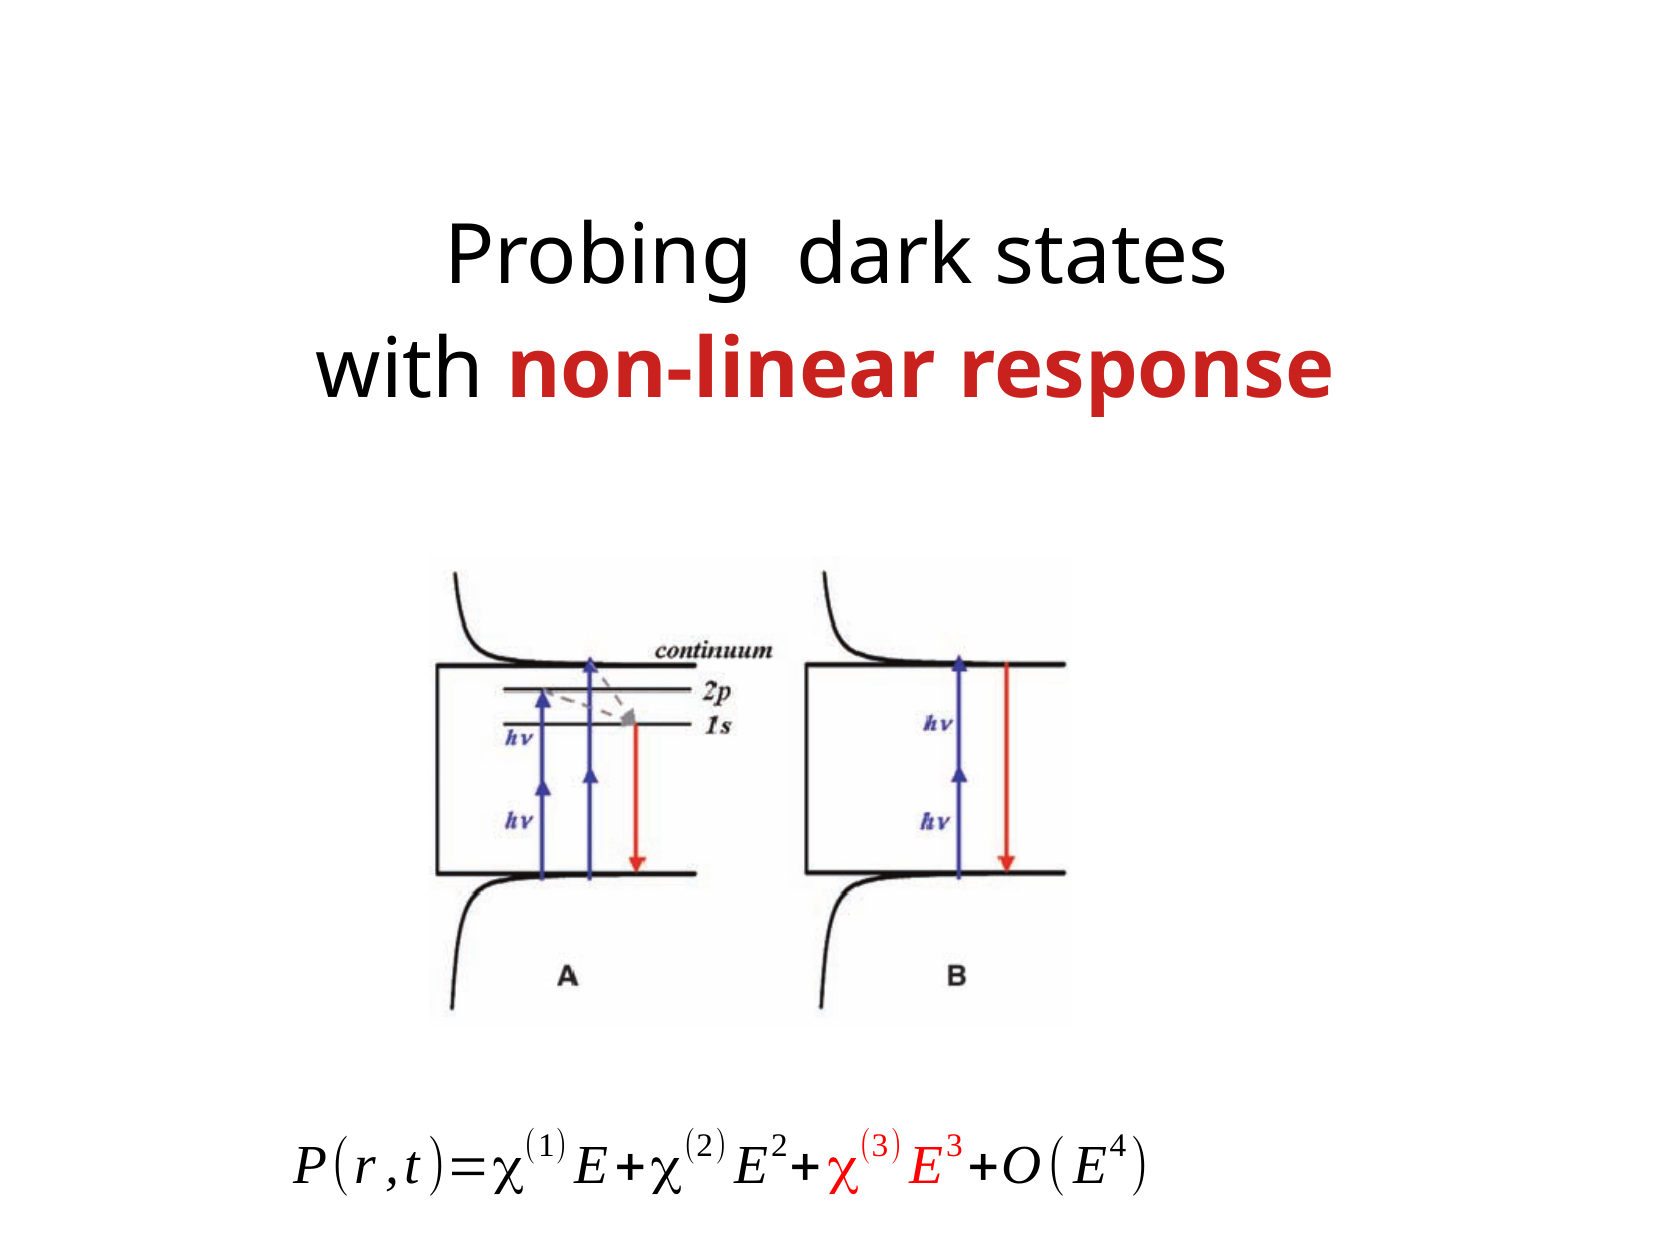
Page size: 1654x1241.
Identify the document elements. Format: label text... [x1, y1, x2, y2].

chart [282, 1125, 1156, 1199]
title Probing dark states with non-linear response [67, 137, 1606, 480]
picture [420, 542, 1114, 1051]
